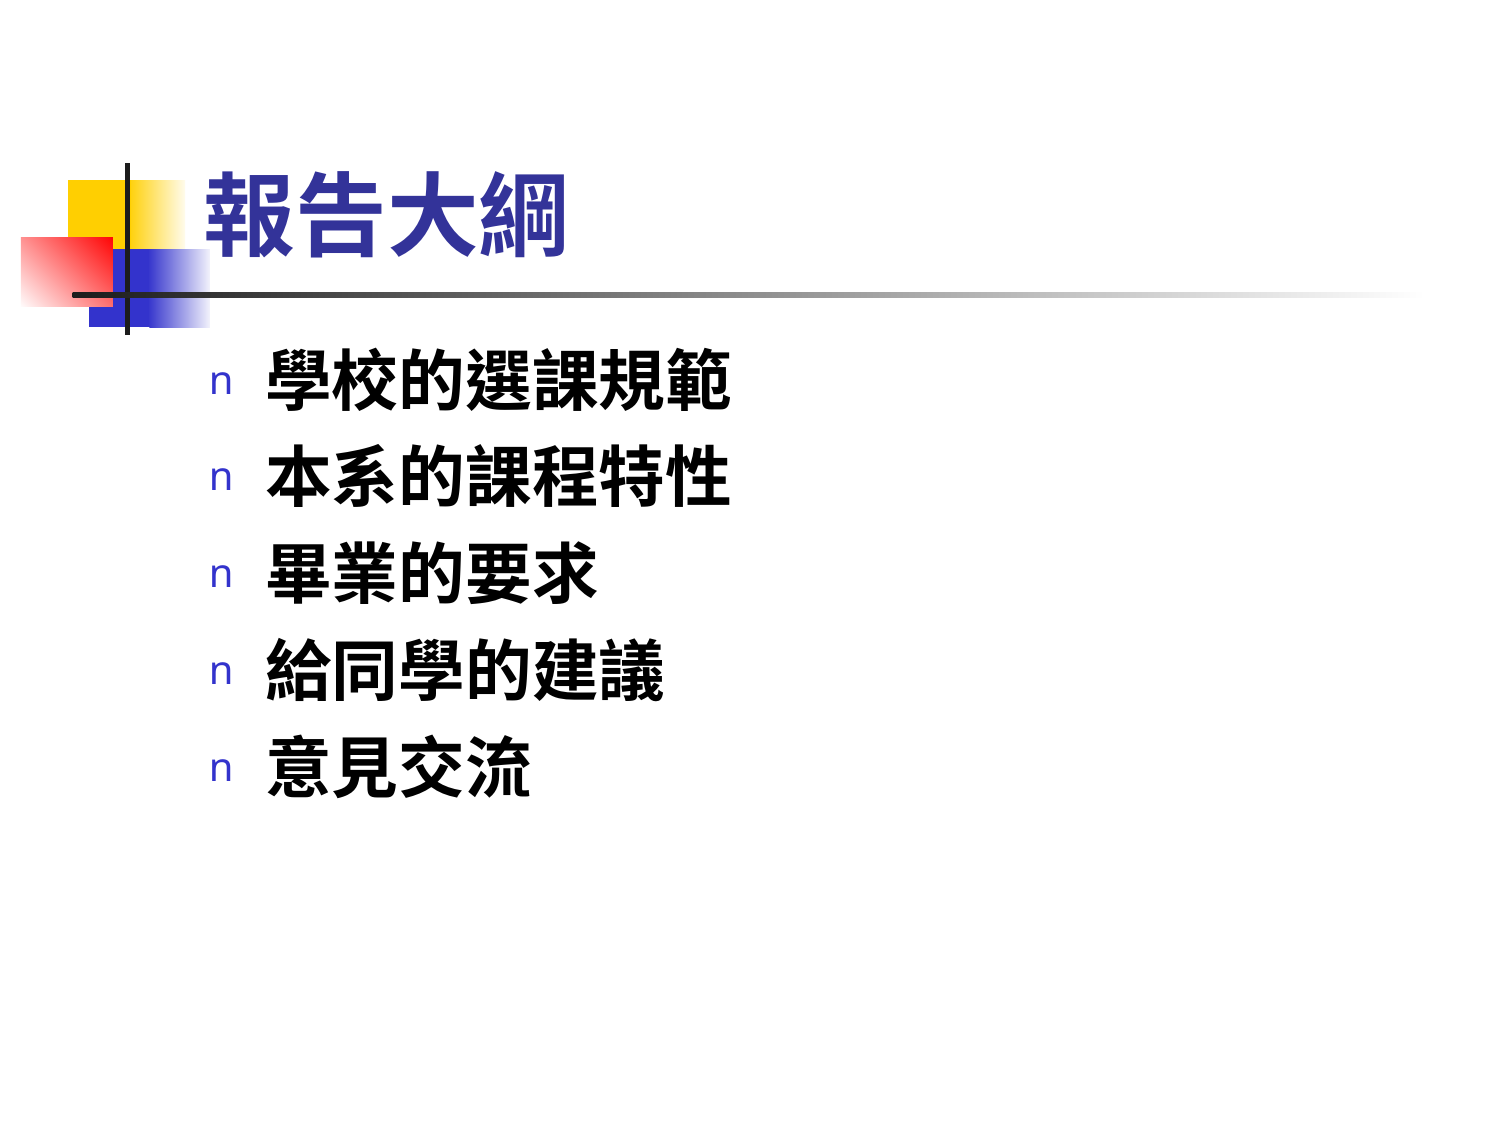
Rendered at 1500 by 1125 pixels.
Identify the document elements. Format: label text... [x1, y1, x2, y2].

list 學校的選課規範 本系的課程特性 畢業的要求 給同學的建議 意見交流 [193, 331, 1469, 1007]
title 報告大綱 [188, 35, 1468, 275]
